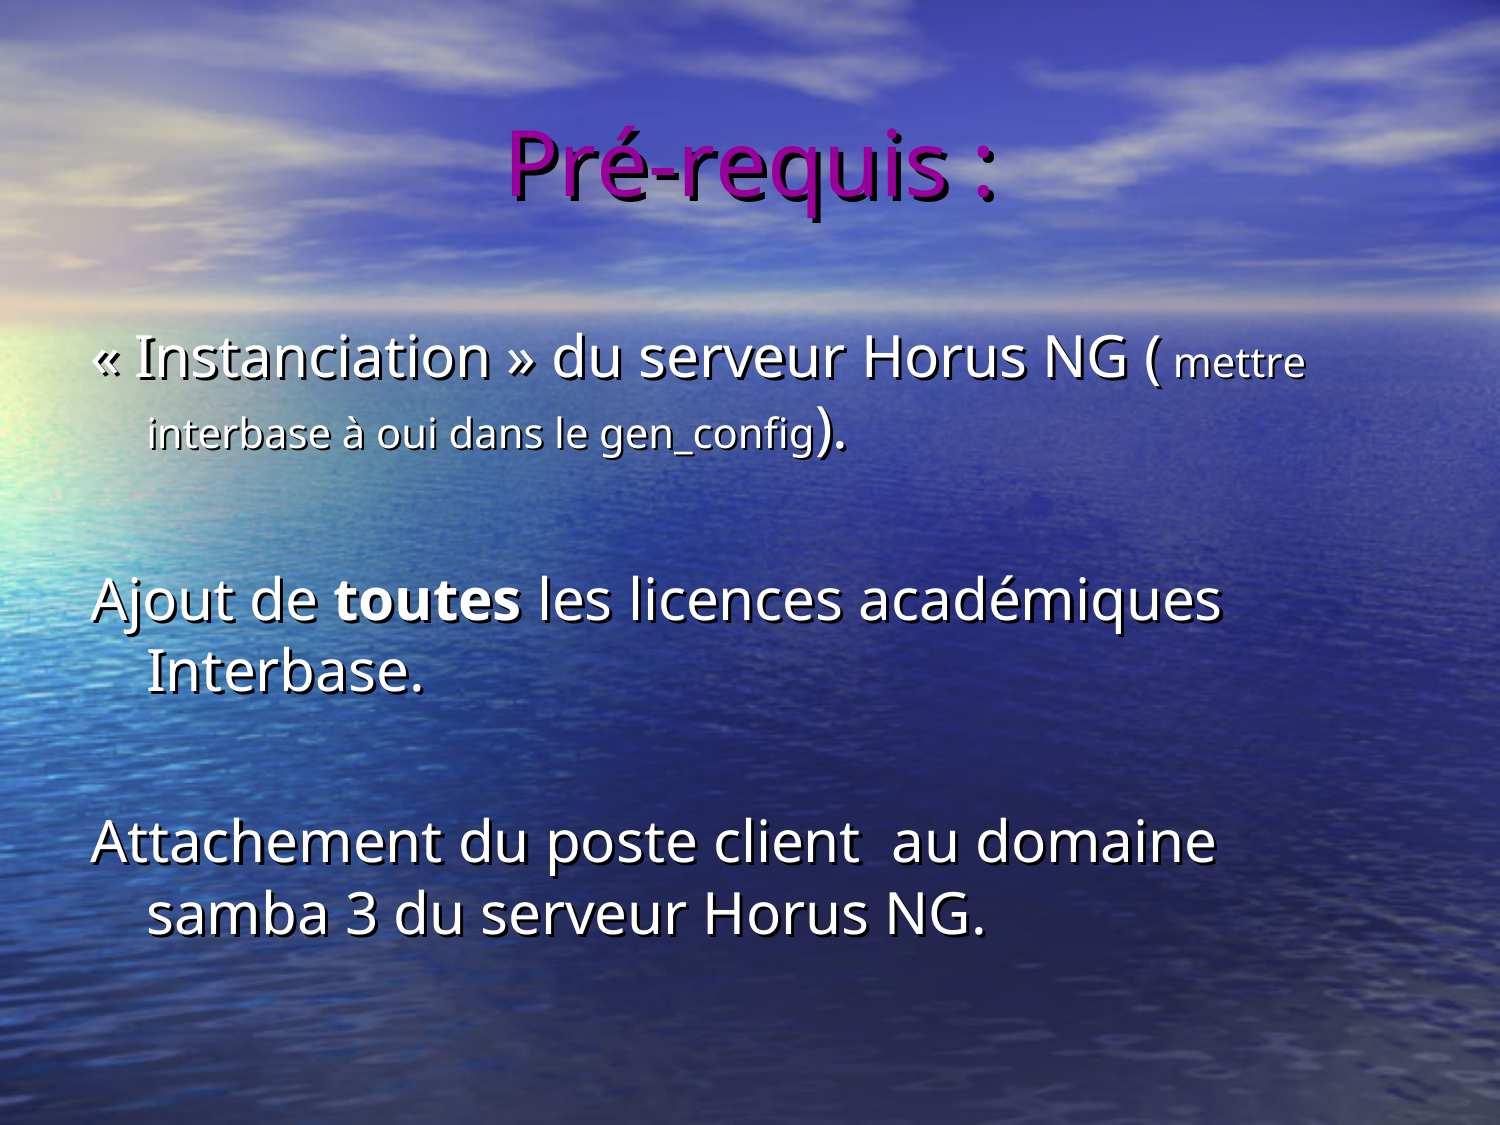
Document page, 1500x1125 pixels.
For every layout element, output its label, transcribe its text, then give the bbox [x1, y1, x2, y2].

list « Instanciation » du serveur Horus NG ( mettre interbase à oui dans le gen_config). Ajout de toutes les licences académiques Interbase. Attachement du poste client au domaine samba 3 du serveur Horus NG. [75, 312, 1426, 988]
title Pré-requis : [75, 47, 1426, 276]
picture [0, 0, 1500, 1125]
